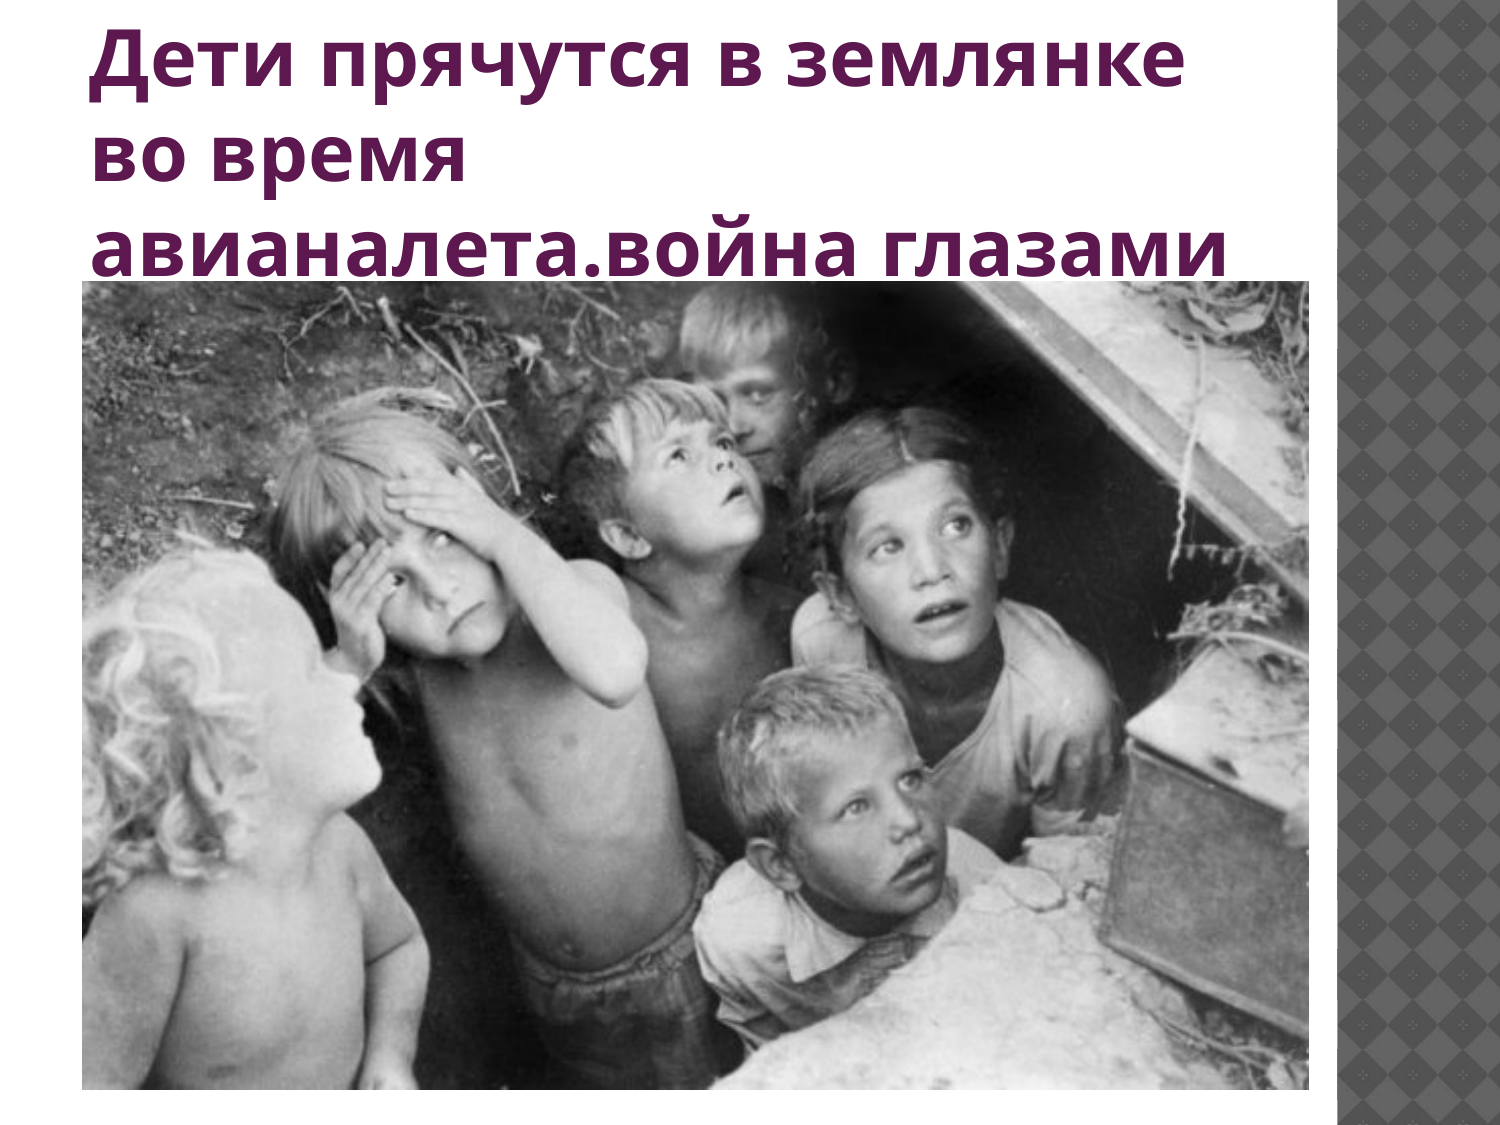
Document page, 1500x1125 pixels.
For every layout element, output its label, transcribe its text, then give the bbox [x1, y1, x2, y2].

picture [82, 281, 1309, 1090]
title Дети прячутся в землянке во время авианалета.война глазами детей. [75, 0, 1263, 282]
